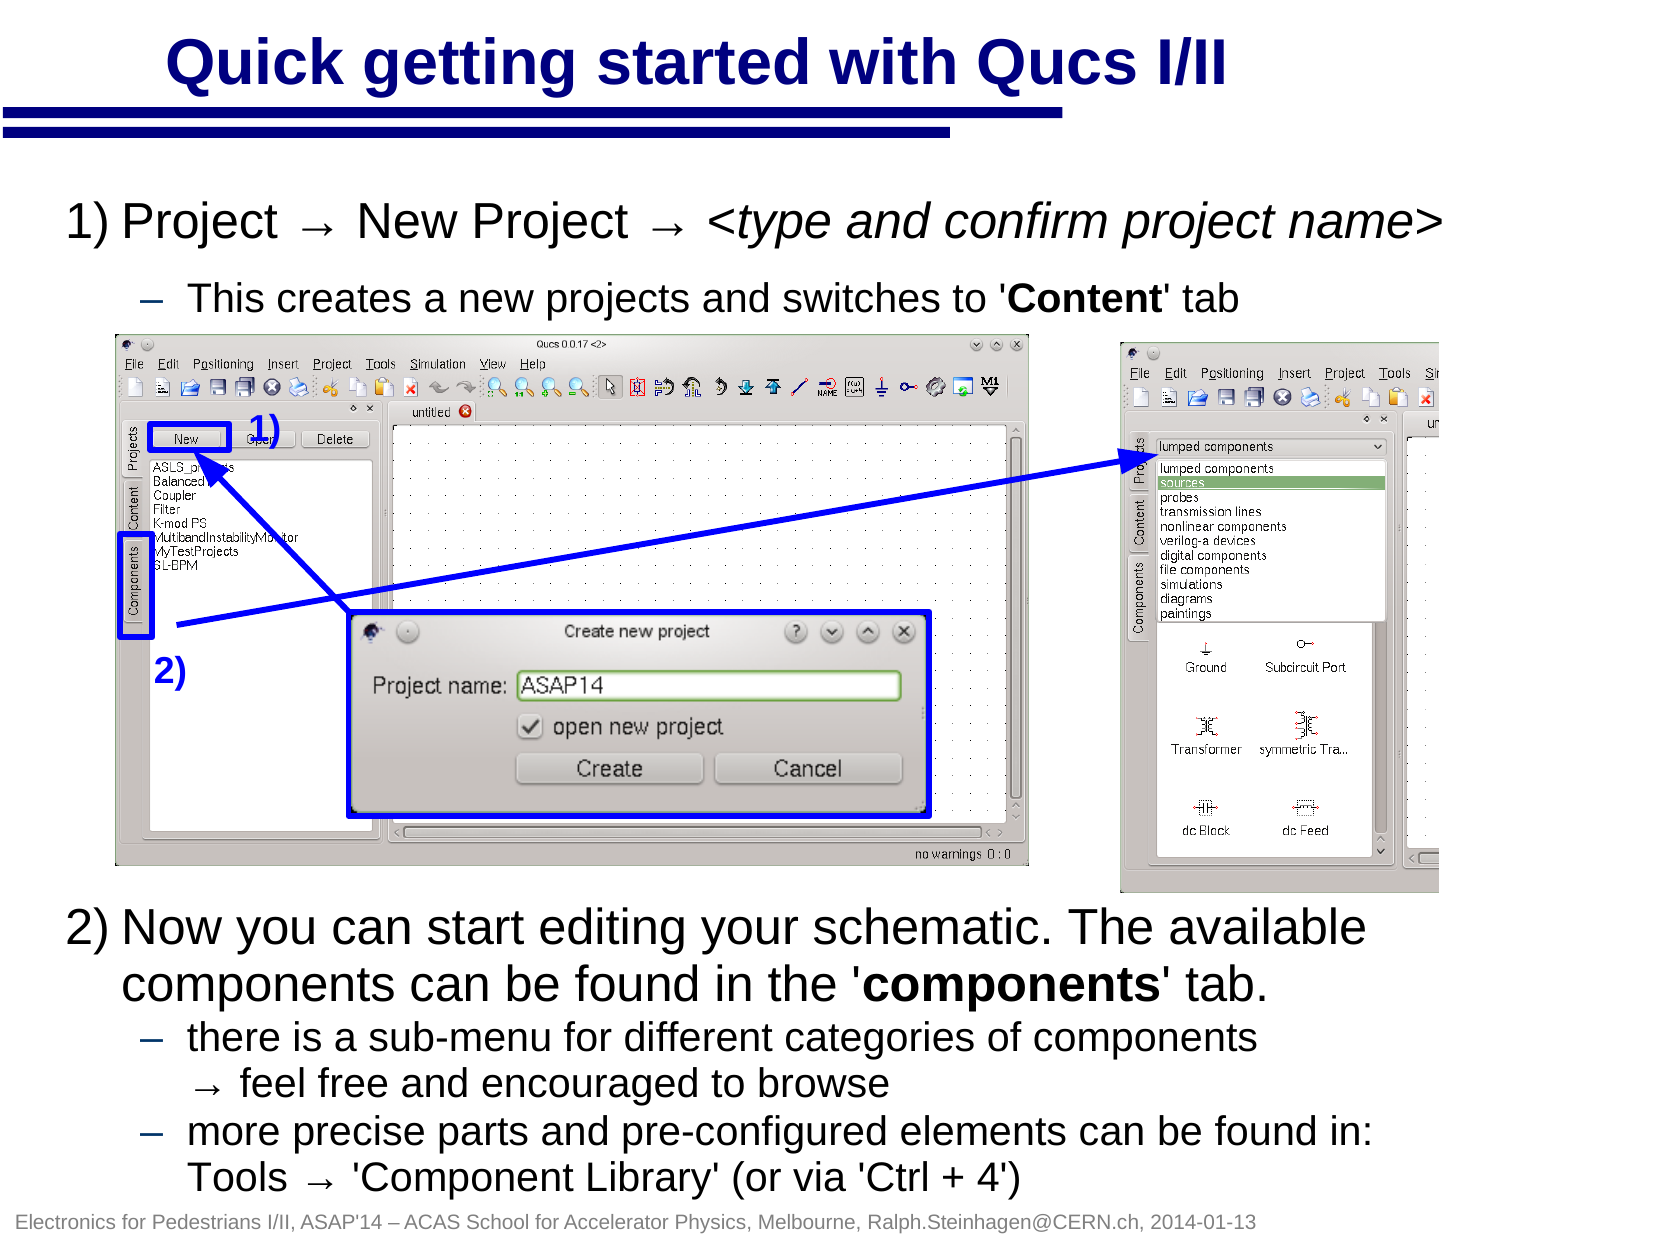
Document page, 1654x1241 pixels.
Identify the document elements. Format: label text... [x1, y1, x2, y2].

picture [115, 334, 1029, 866]
picture [351, 614, 927, 813]
text_box 1) [233, 399, 297, 457]
picture [153, 427, 226, 447]
title Quick getting started with Qucs I/II [165, 0, 1323, 124]
text_box 2) [139, 641, 203, 699]
picture [1120, 342, 1439, 893]
list Project → New Project → <type and confirm project name> This creates a new projects and switches to 'Content' tab Now you can start editing your schematic. The available components can be found in the 'components' tab. there is a sub-menu for different categories of components → feel free and encouraged to browse more precise parts and pre-configured elements can be found in: Tools → 'Component Library' (or via 'Ctrl + 4') [65, 192, 1628, 1205]
